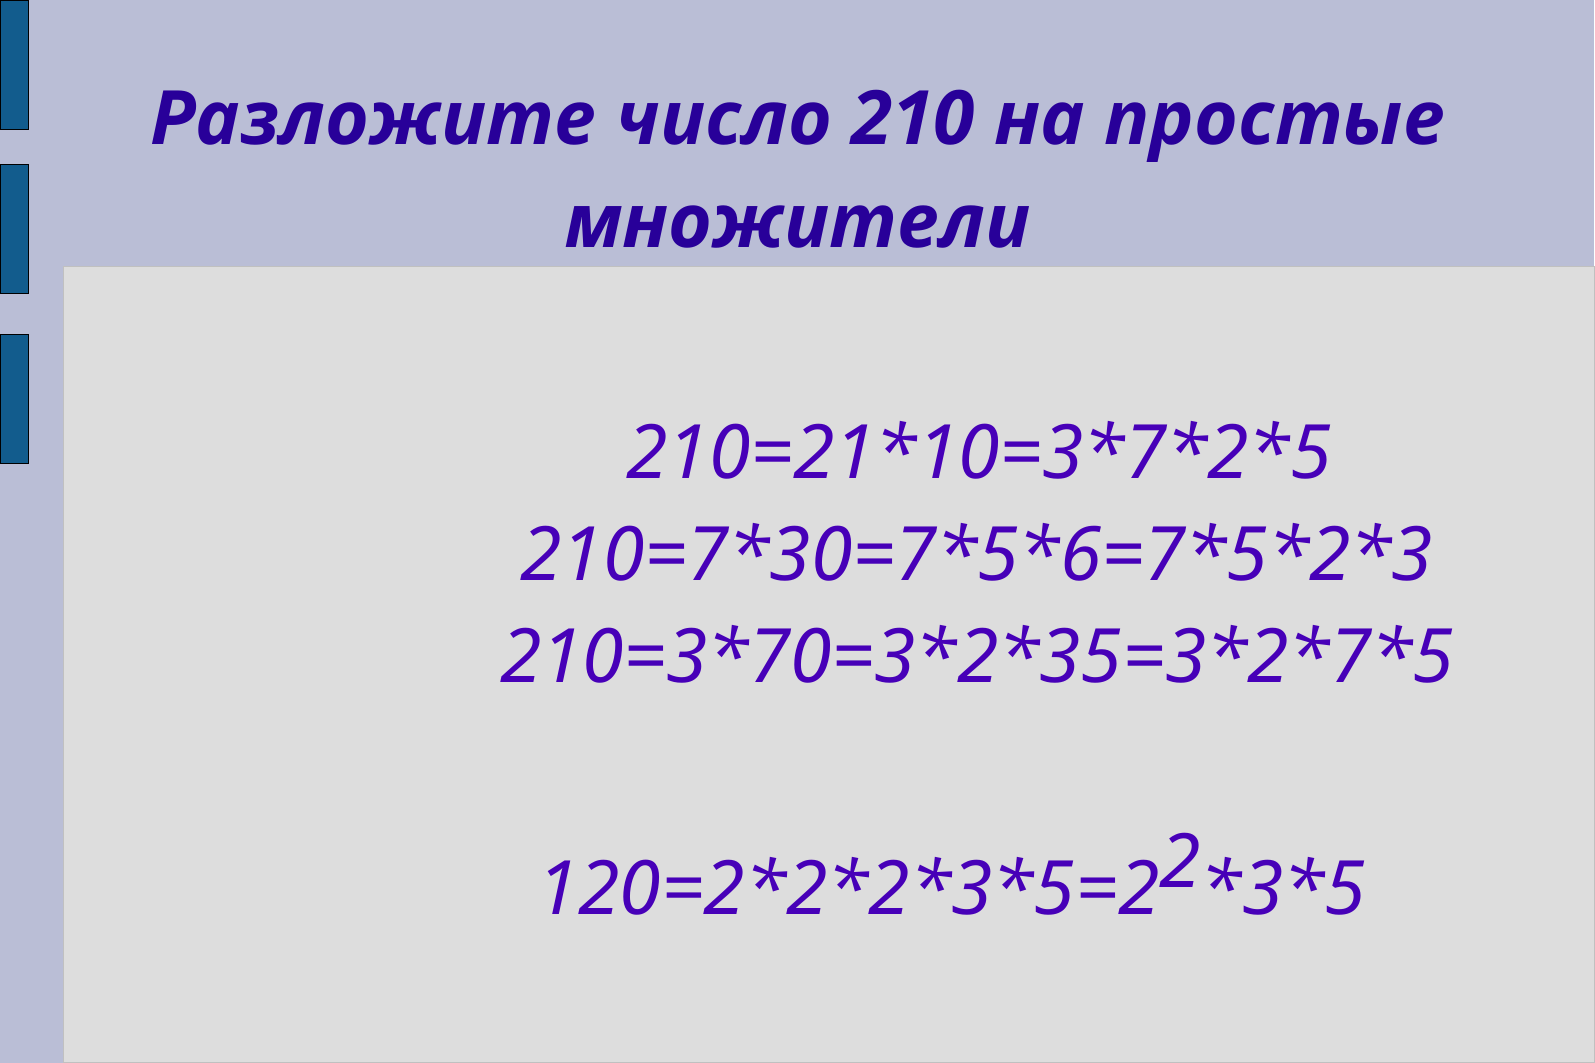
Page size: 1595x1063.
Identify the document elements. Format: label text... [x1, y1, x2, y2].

title Разложите число 210 на простые множители [117, 48, 1479, 286]
subtitle 210=21*10=3*7*2*5 210=7*30=7*5*6=7*5*2*3 210=3*70=3*2*35=3*2*7*5 120=2*2*2*3*5=22*3*5 [114, 265, 1477, 967]
